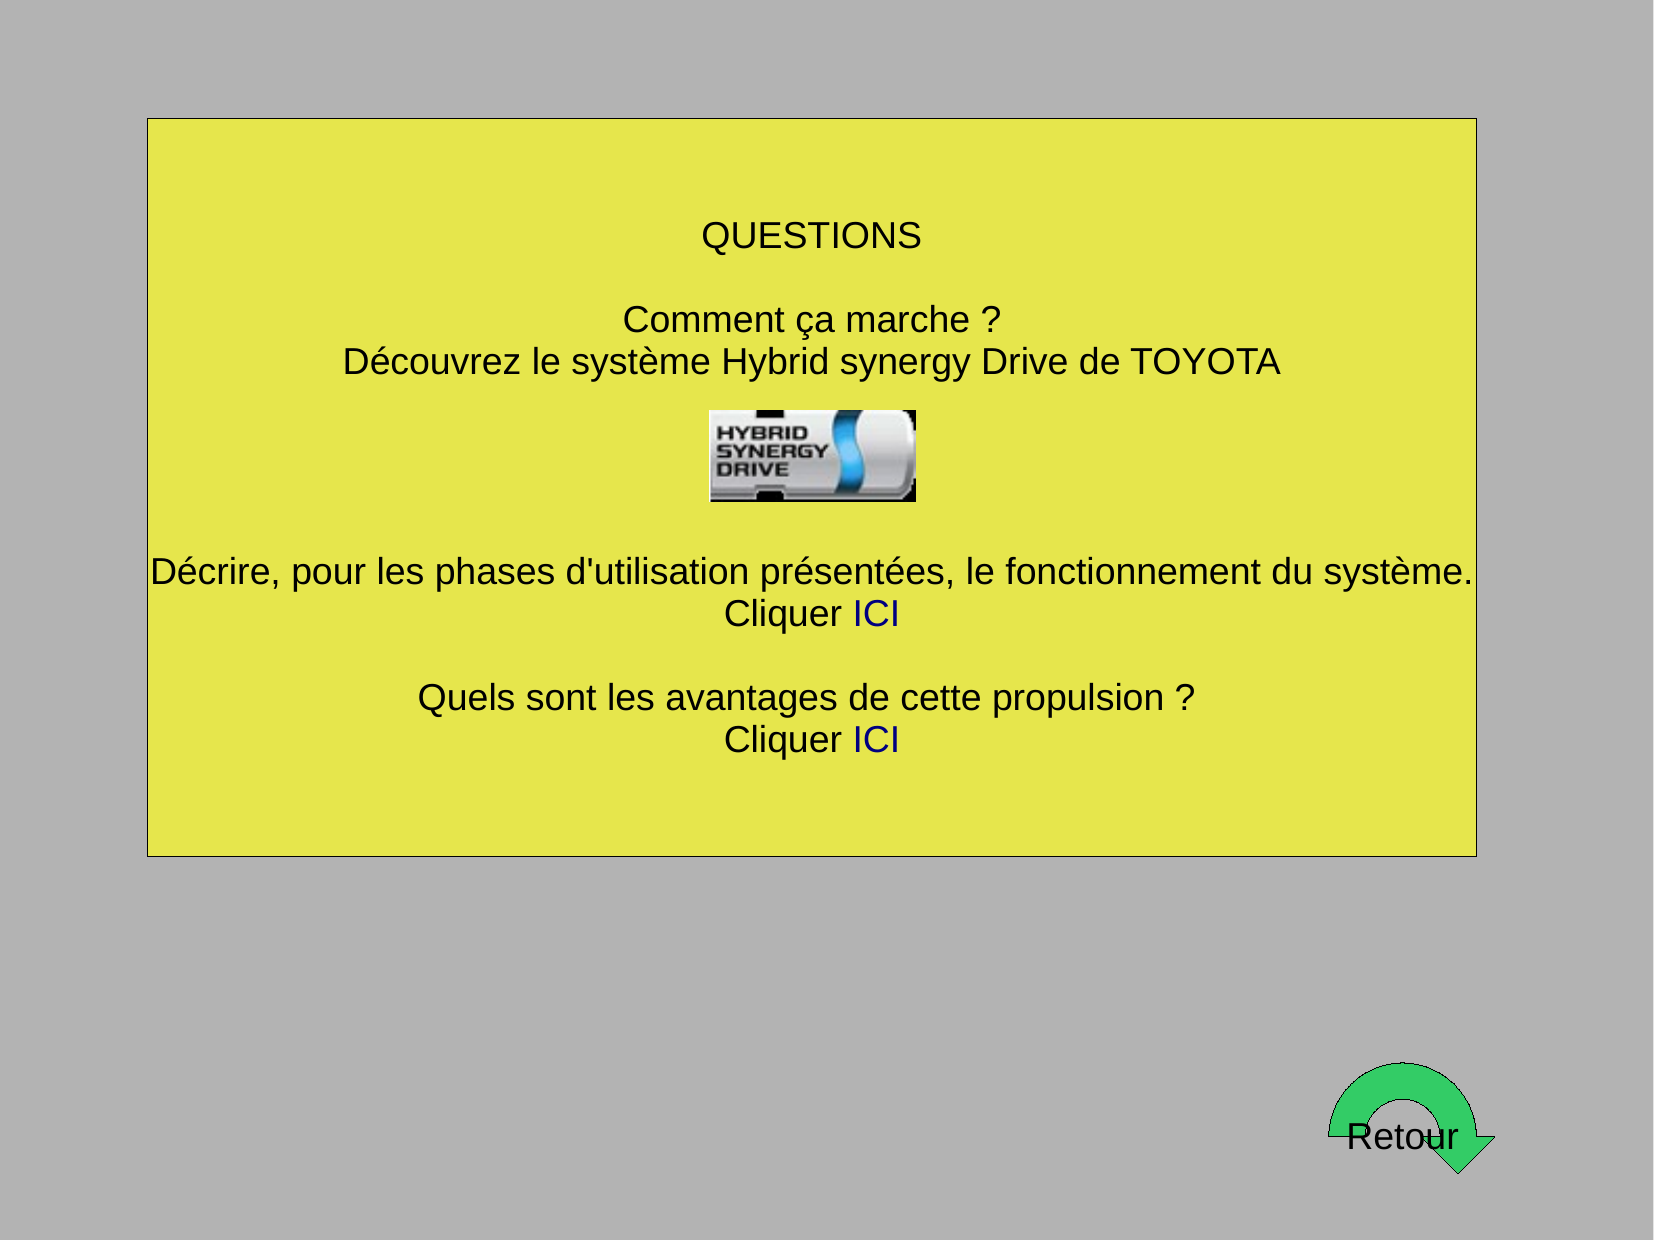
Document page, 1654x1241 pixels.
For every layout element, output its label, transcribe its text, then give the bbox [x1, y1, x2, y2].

text_box Retour [1353, 1126, 1366, 1136]
text_box QUESTIONS Comment ça marche ? Découvrez le système Hybrid synergy Drive de TOYOTA Décrire, pour les phases d'utilisation présentées, le fonctionnement du système. Cliquer ICI Quels sont les avantages de cette propulsion ? Cliquer ICI [147, 118, 1477, 857]
text_box Retour [1328, 1062, 1495, 1174]
picture [709, 410, 916, 502]
